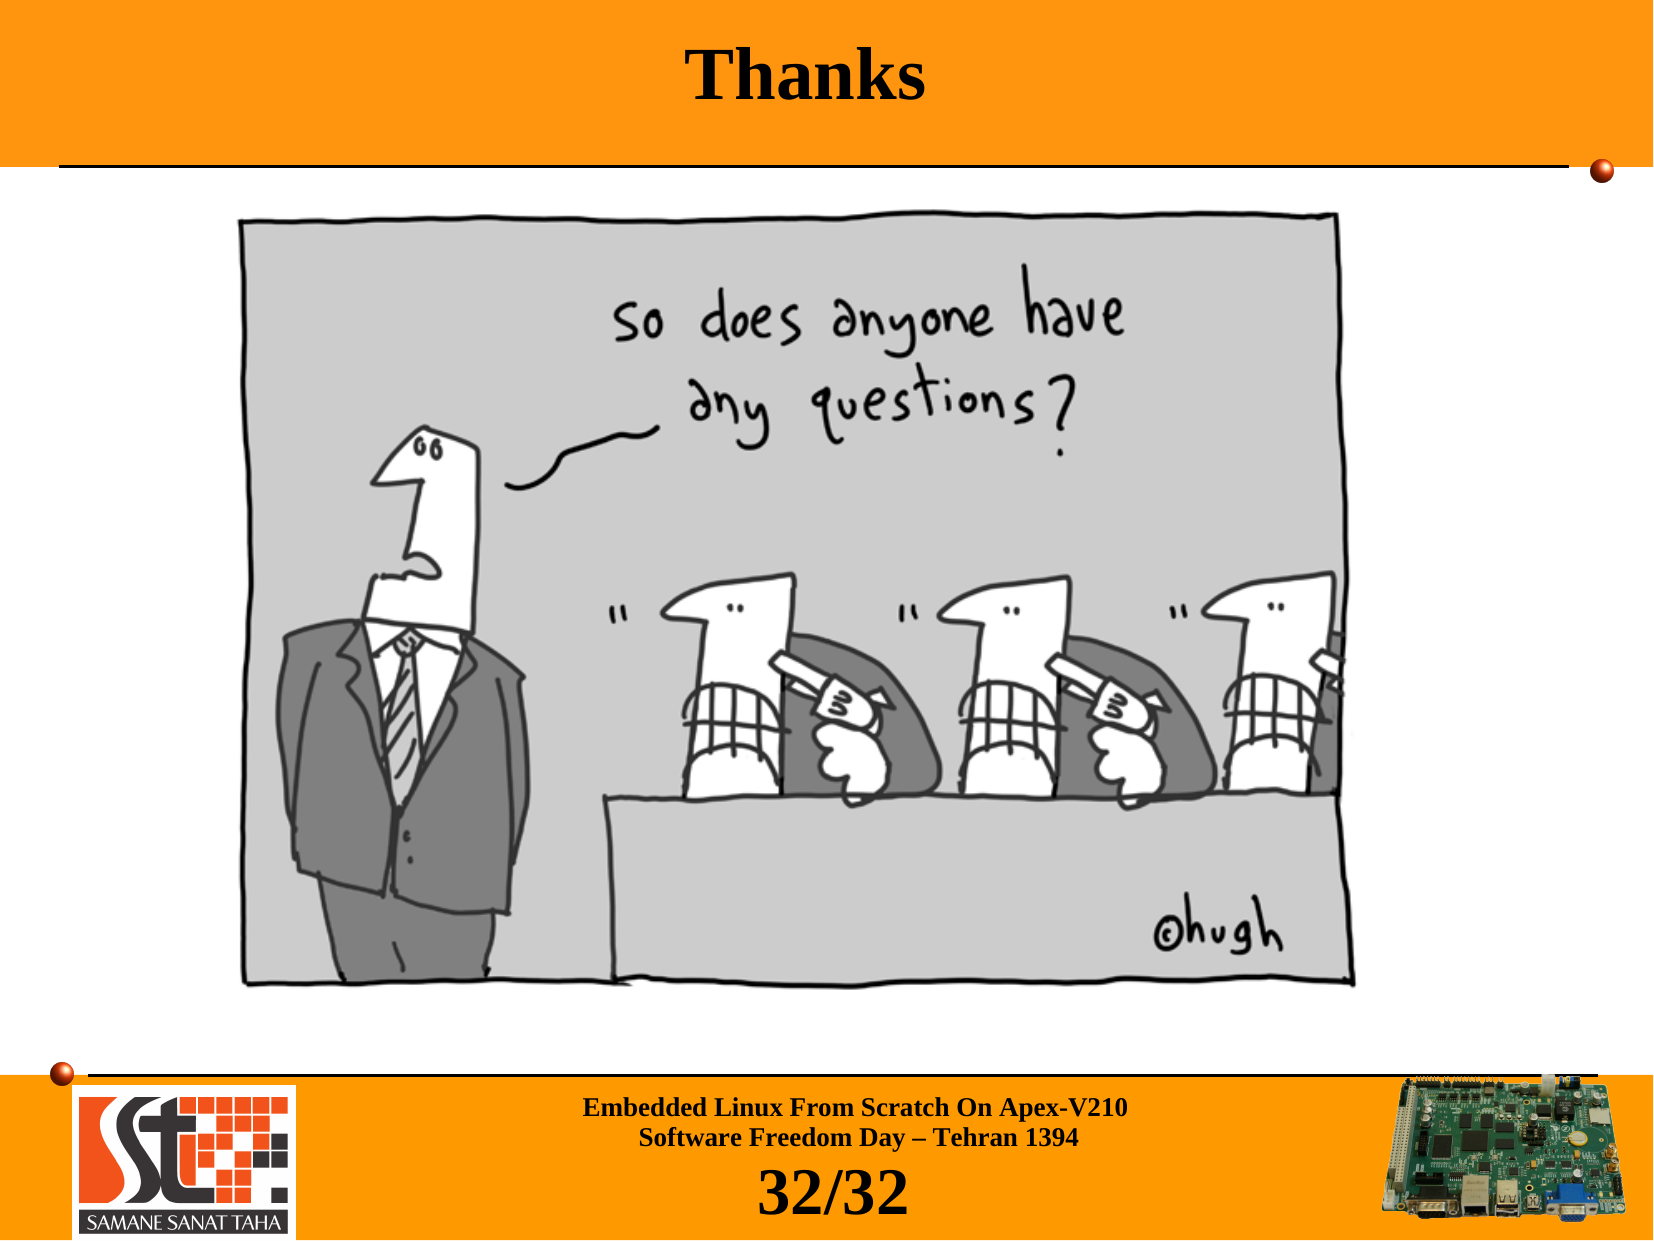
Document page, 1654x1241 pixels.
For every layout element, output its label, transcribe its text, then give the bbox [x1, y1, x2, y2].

picture [222, 191, 1467, 1038]
picture [72, 1085, 296, 1241]
title Thanks [60, 25, 1551, 124]
picture [1371, 1074, 1626, 1236]
